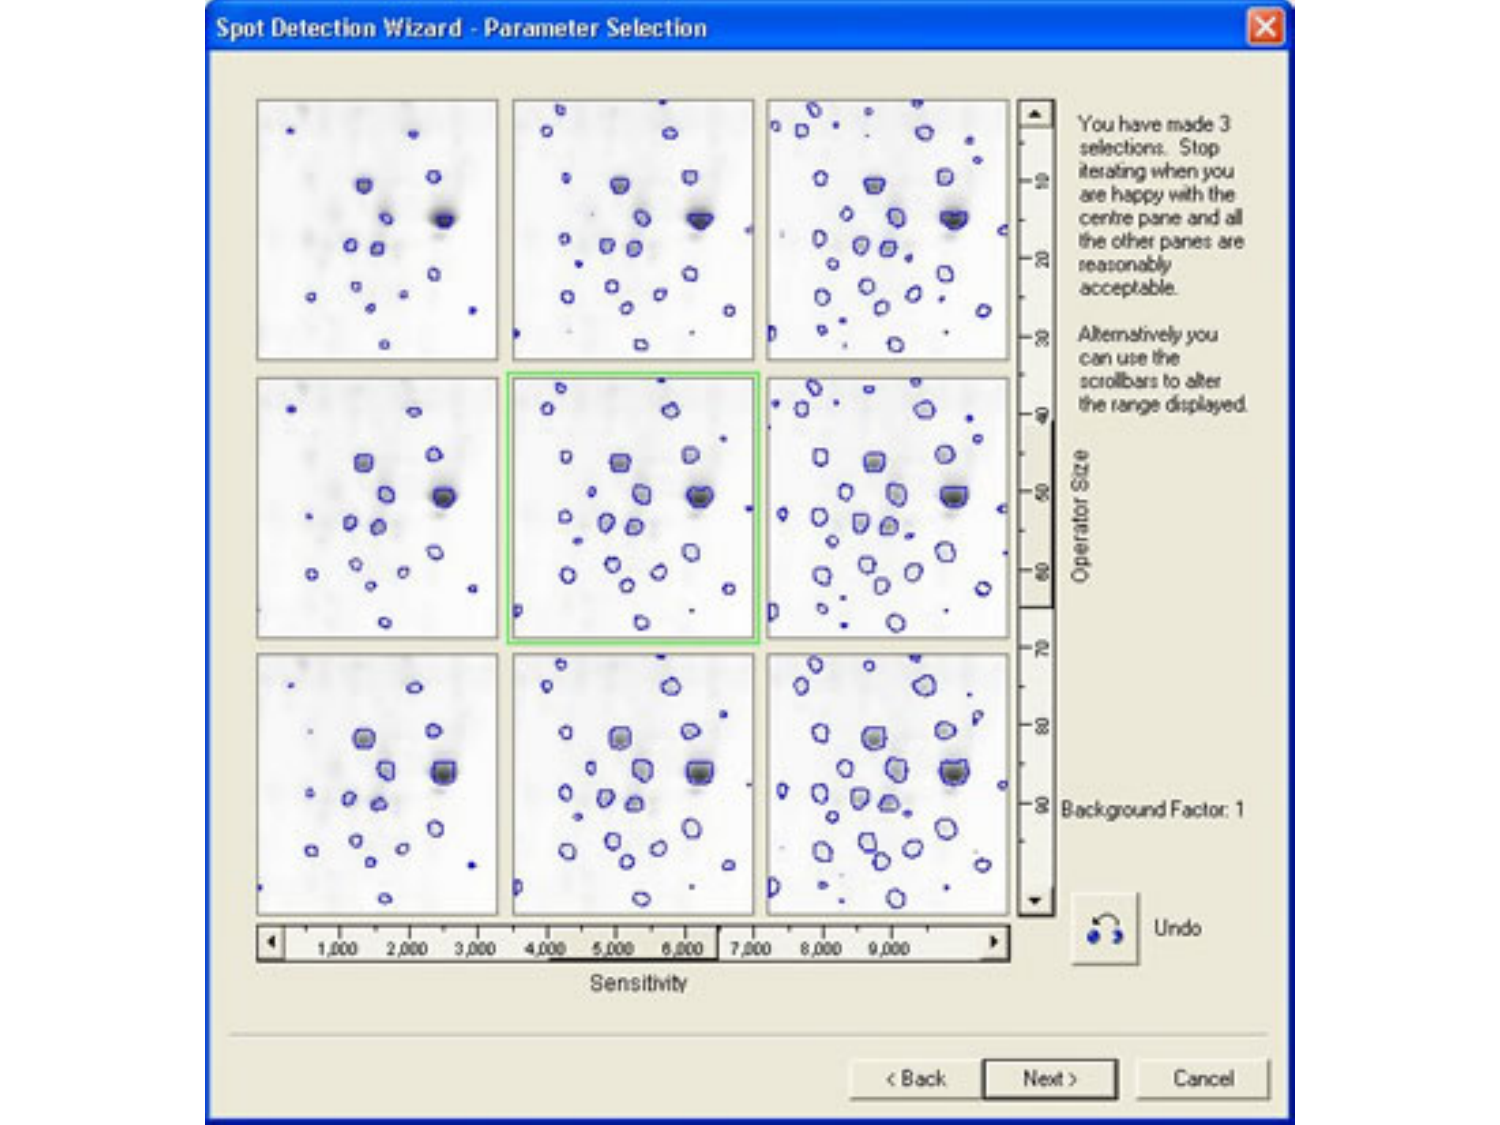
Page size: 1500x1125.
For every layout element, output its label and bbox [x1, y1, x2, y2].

picture [205, 0, 1295, 1125]
